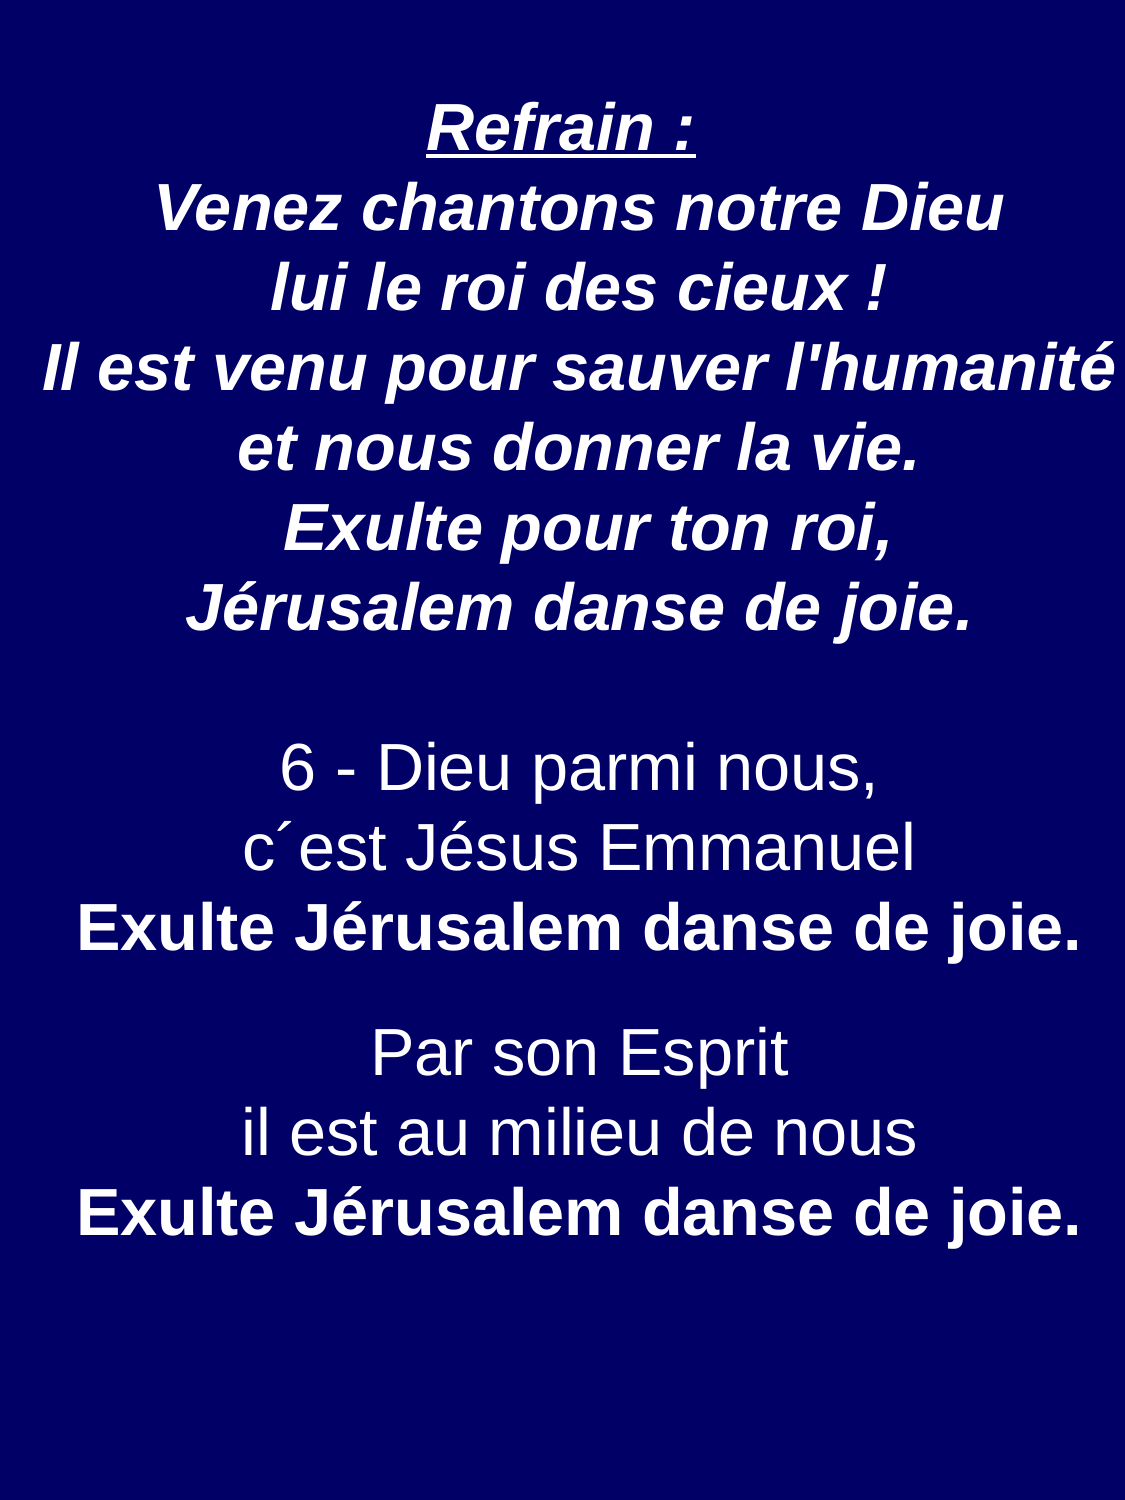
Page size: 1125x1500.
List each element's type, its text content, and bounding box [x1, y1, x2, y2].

text_box Refrain : Venez chantons notre Dieu lui le roi des cieux ! Il est venu pour sauver l'humanité et nous donner la vie. Exulte pour ton roi, Jérusalem danse de joie. 6 - Dieu parmi nous, c´est Jésus Emmanuel Exulte Jérusalem danse de joie. Par son Esprit il est au milieu de nous Exulte Jérusalem danse de joie. [10, 69, 1125, 1343]
